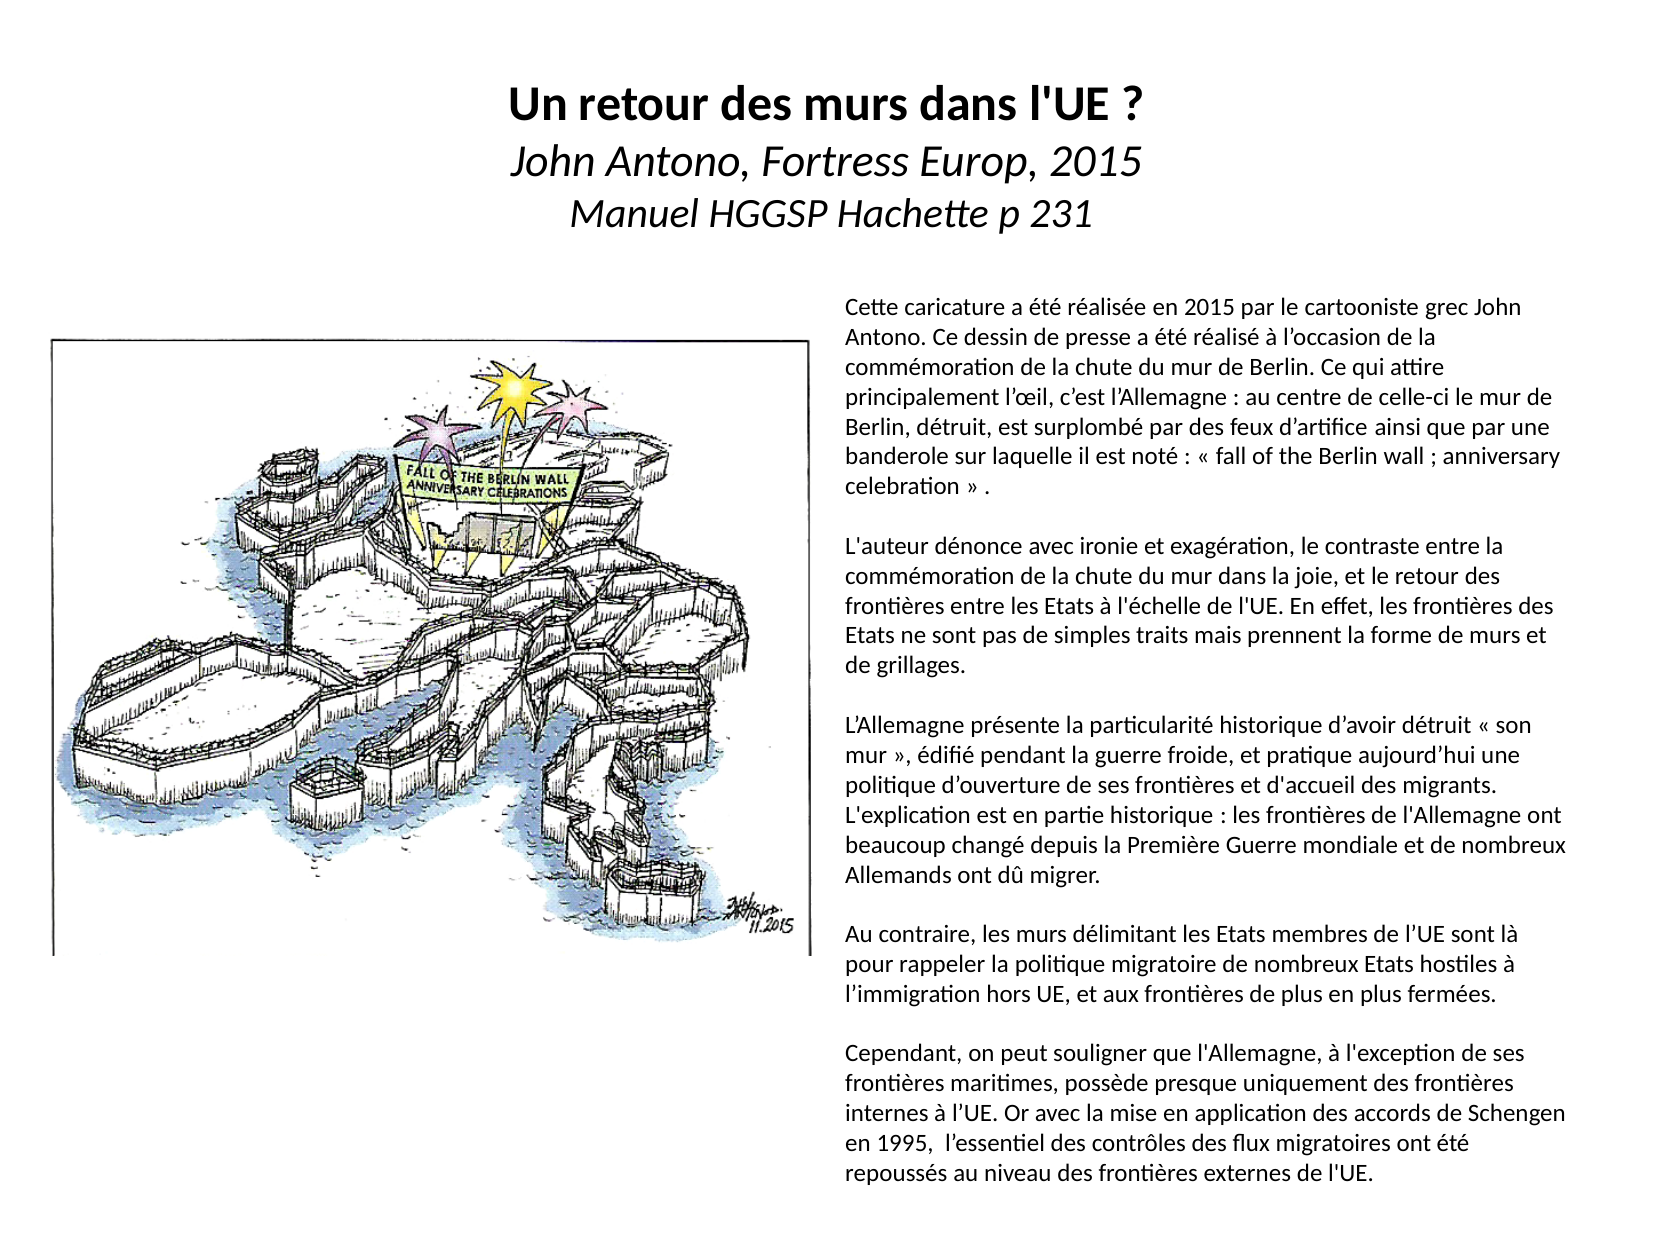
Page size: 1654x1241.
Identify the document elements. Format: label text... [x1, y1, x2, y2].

title Un retour des murs dans l'UE ? John Antono, Fortress Europ, 2015 Manuel HGGSP Hachette p 231 [82, 49, 1571, 257]
picture [47, 332, 820, 956]
list Cette caricature a été réalisée en 2015 par le cartooniste grec John Antono. Ce dessin de presse a été réalisé à l’occasion de la commémoration de la chute du mur de Berlin. Ce qui attire principalement l’œil, c’est l’Allemagne : au centre de celle-ci le mur de Berlin, détruit, est surplombé par des feux d’artifice ainsi que par une banderole sur laquelle il est noté : « fall of the Berlin wall ; anniversary celebration » . L'auteur dénonce avec ironie et exagération, le contraste entre la commémoration de la chute du mur dans la joie, et le retour des frontières entre les Etats à l'échelle de l'UE. En effet, les frontières des Etats ne sont pas de simples traits mais prennent la forme de murs et de grillages. L’Allemagne présente la particularité historique d’avoir détruit « son mur », édifié pendant la guerre froide, et pratique aujourd’hui une politique d’ouverture de ses frontières et d'accueil des migrants. L'explication est en partie historique : les frontières de l'Allemagne ont beaucoup changé depuis la Première Guerre mondiale et de nombreux Allemands ont dû migrer. Au contraire, les murs délimitant les Etats membres de l’UE sont là pour rappeler la politique migratoire de nombreux Etats hostiles à l’immigration hors UE, et aux frontières de plus en plus fermées. Cependant, on peut souligner que l'Allemagne, à l'exception de ses frontières maritimes, possède presque uniquement des frontières internes à l’UE. Or avec la mise en application des accords de Schengen en 1995, l’essentiel des contrôles des flux migratoires ont été repoussés au niveau des frontières externes de l'UE. [845, 290, 1572, 1204]
